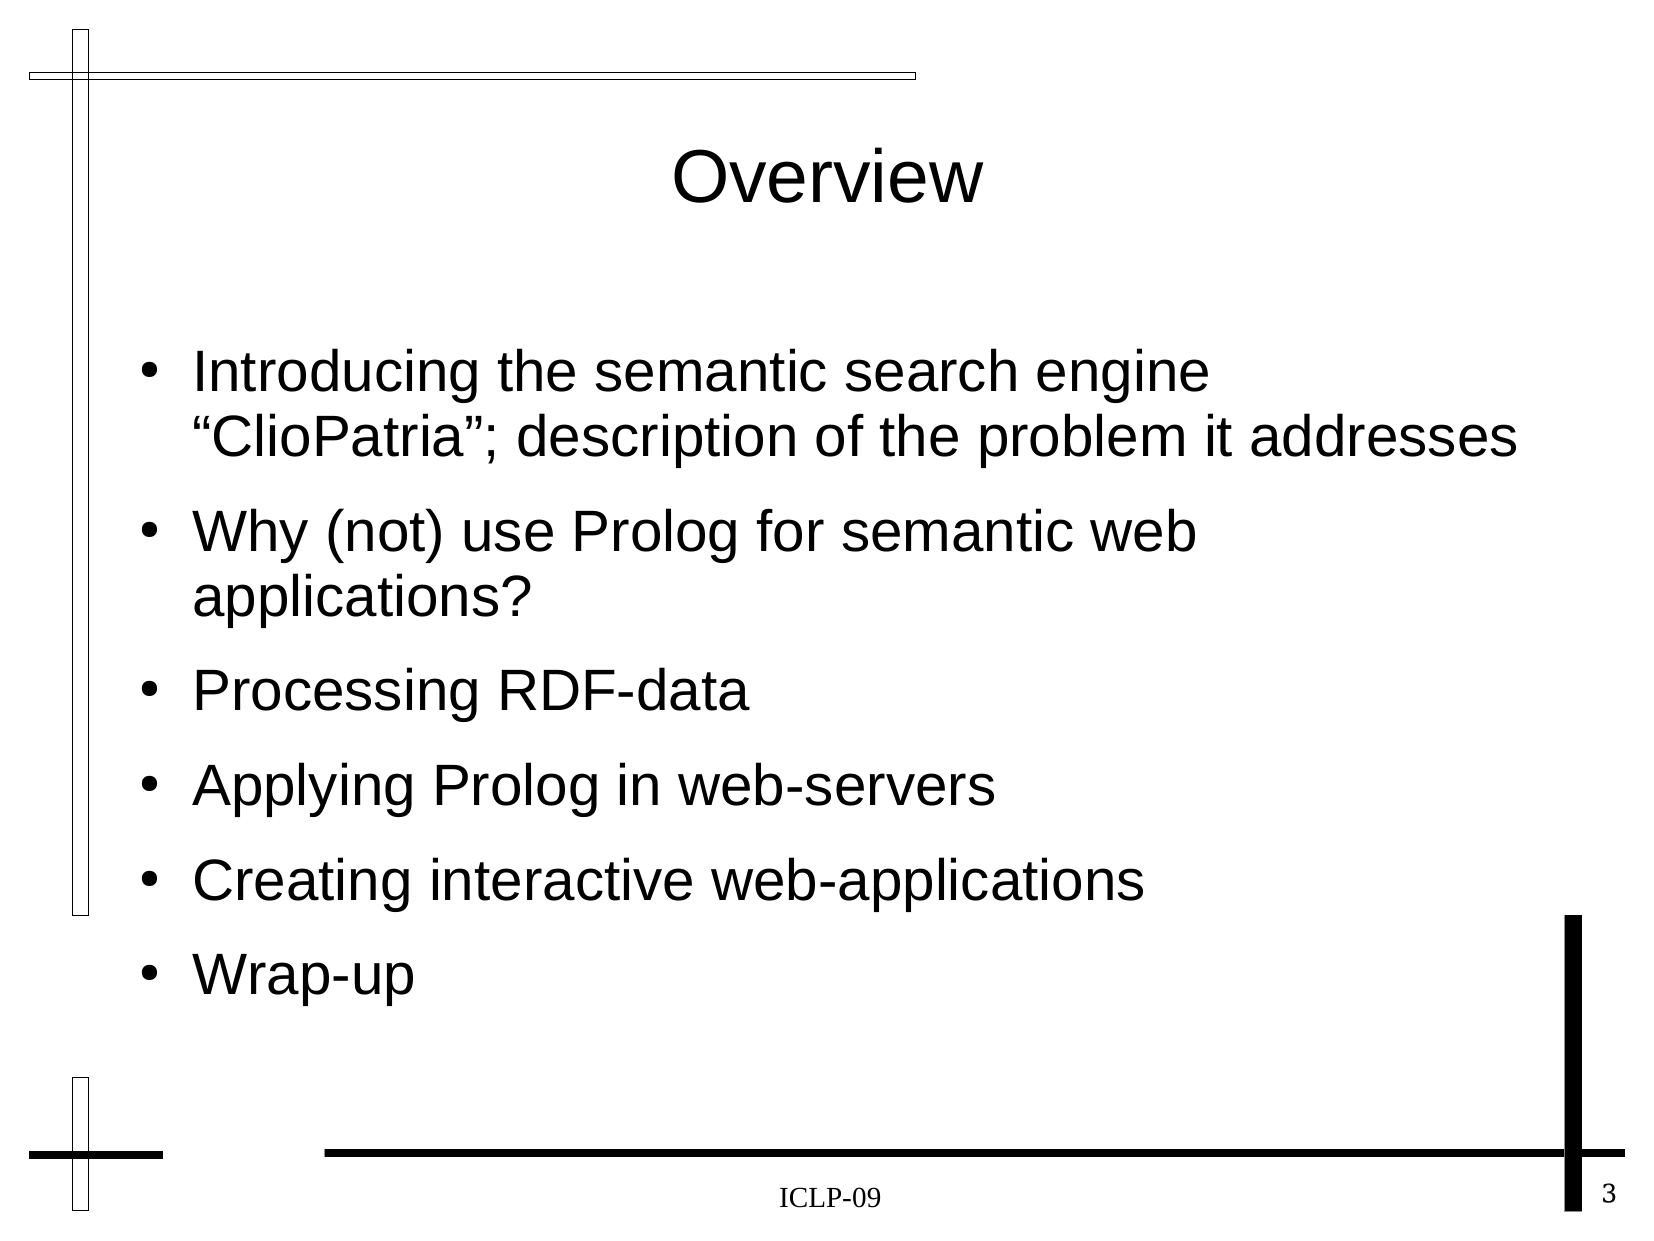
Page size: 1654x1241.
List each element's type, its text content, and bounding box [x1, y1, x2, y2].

title Overview [121, 88, 1534, 266]
list Introducing the semantic search engine “ClioPatria”; description of the problem it addresses Why (not) use Prolog for semantic web applications? Processing RDF-data Applying Prolog in web-servers Creating interactive web-applications Wrap-up [121, 338, 1534, 1127]
